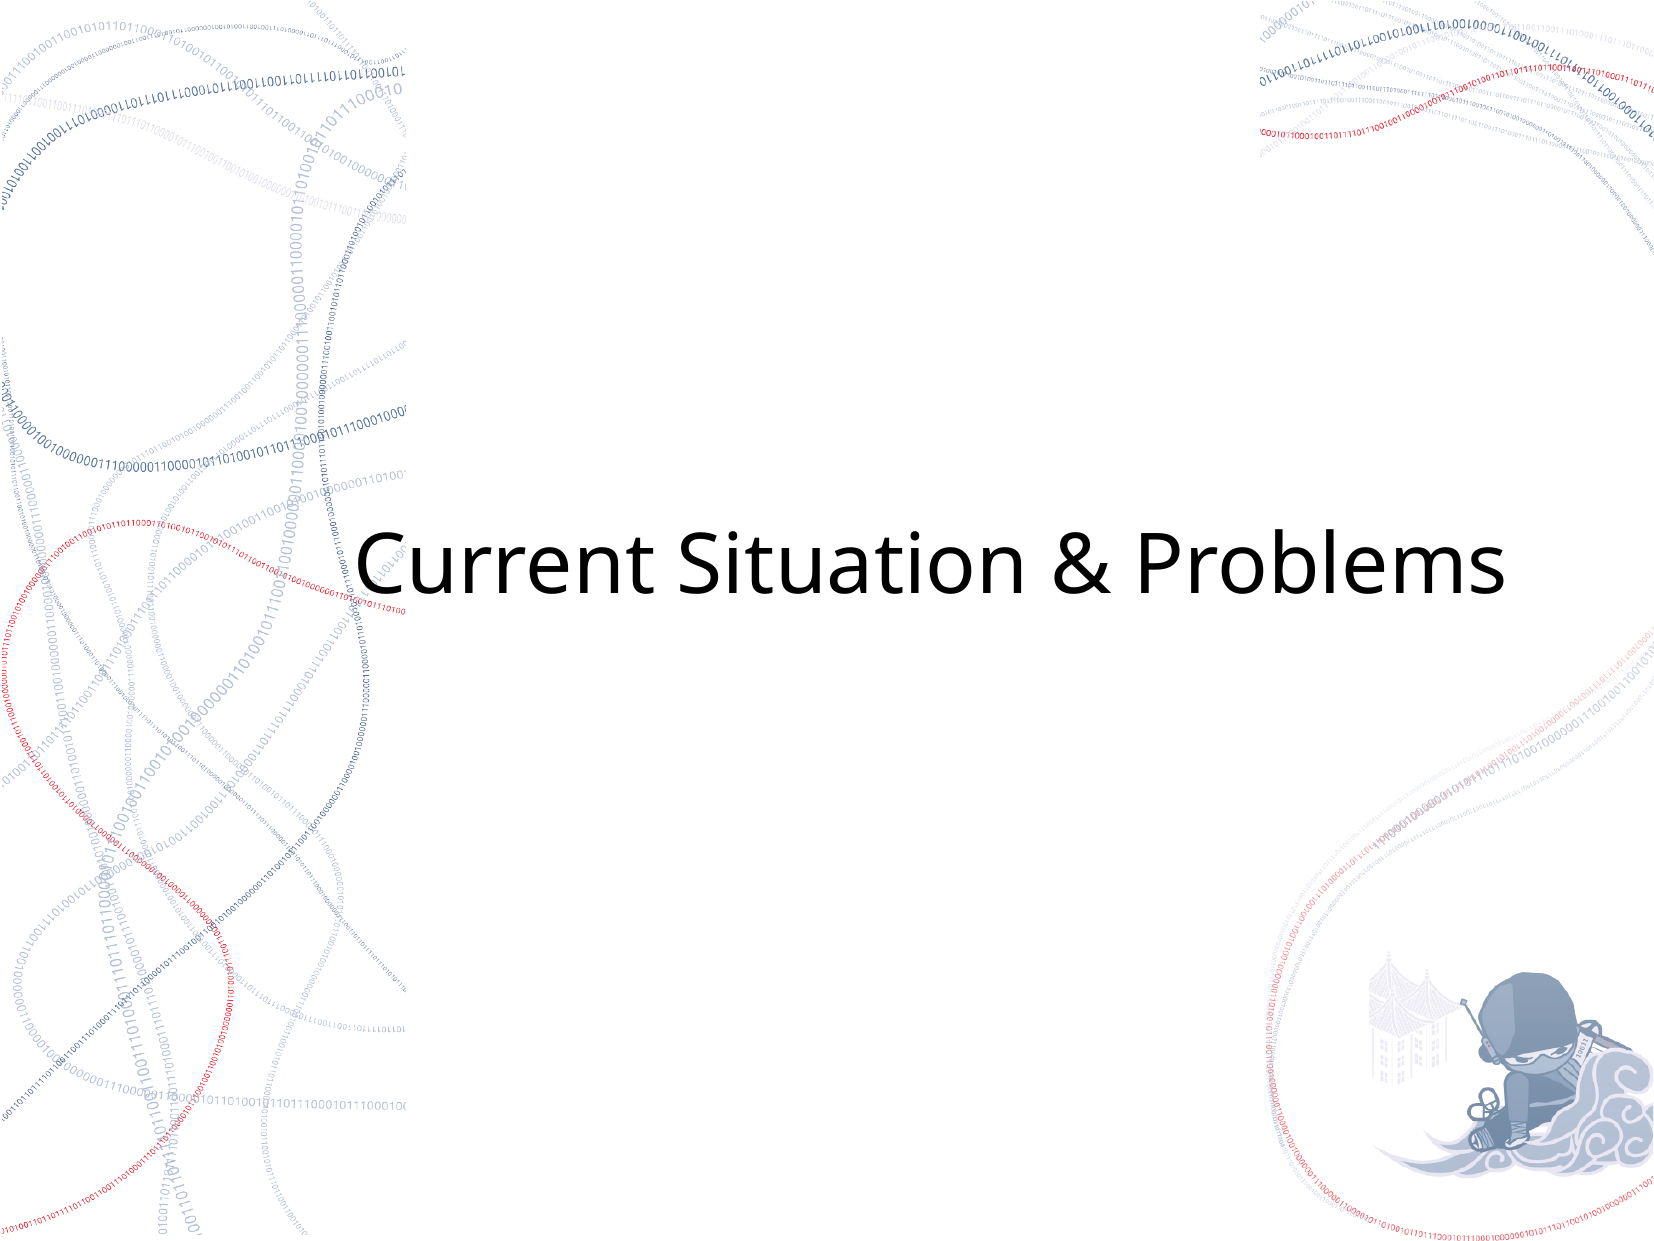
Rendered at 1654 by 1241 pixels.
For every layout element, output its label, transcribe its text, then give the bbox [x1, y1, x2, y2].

picture [1260, 1, 1654, 287]
picture [2, 1, 406, 1235]
title Current Situation & Problems [149, 496, 1509, 626]
